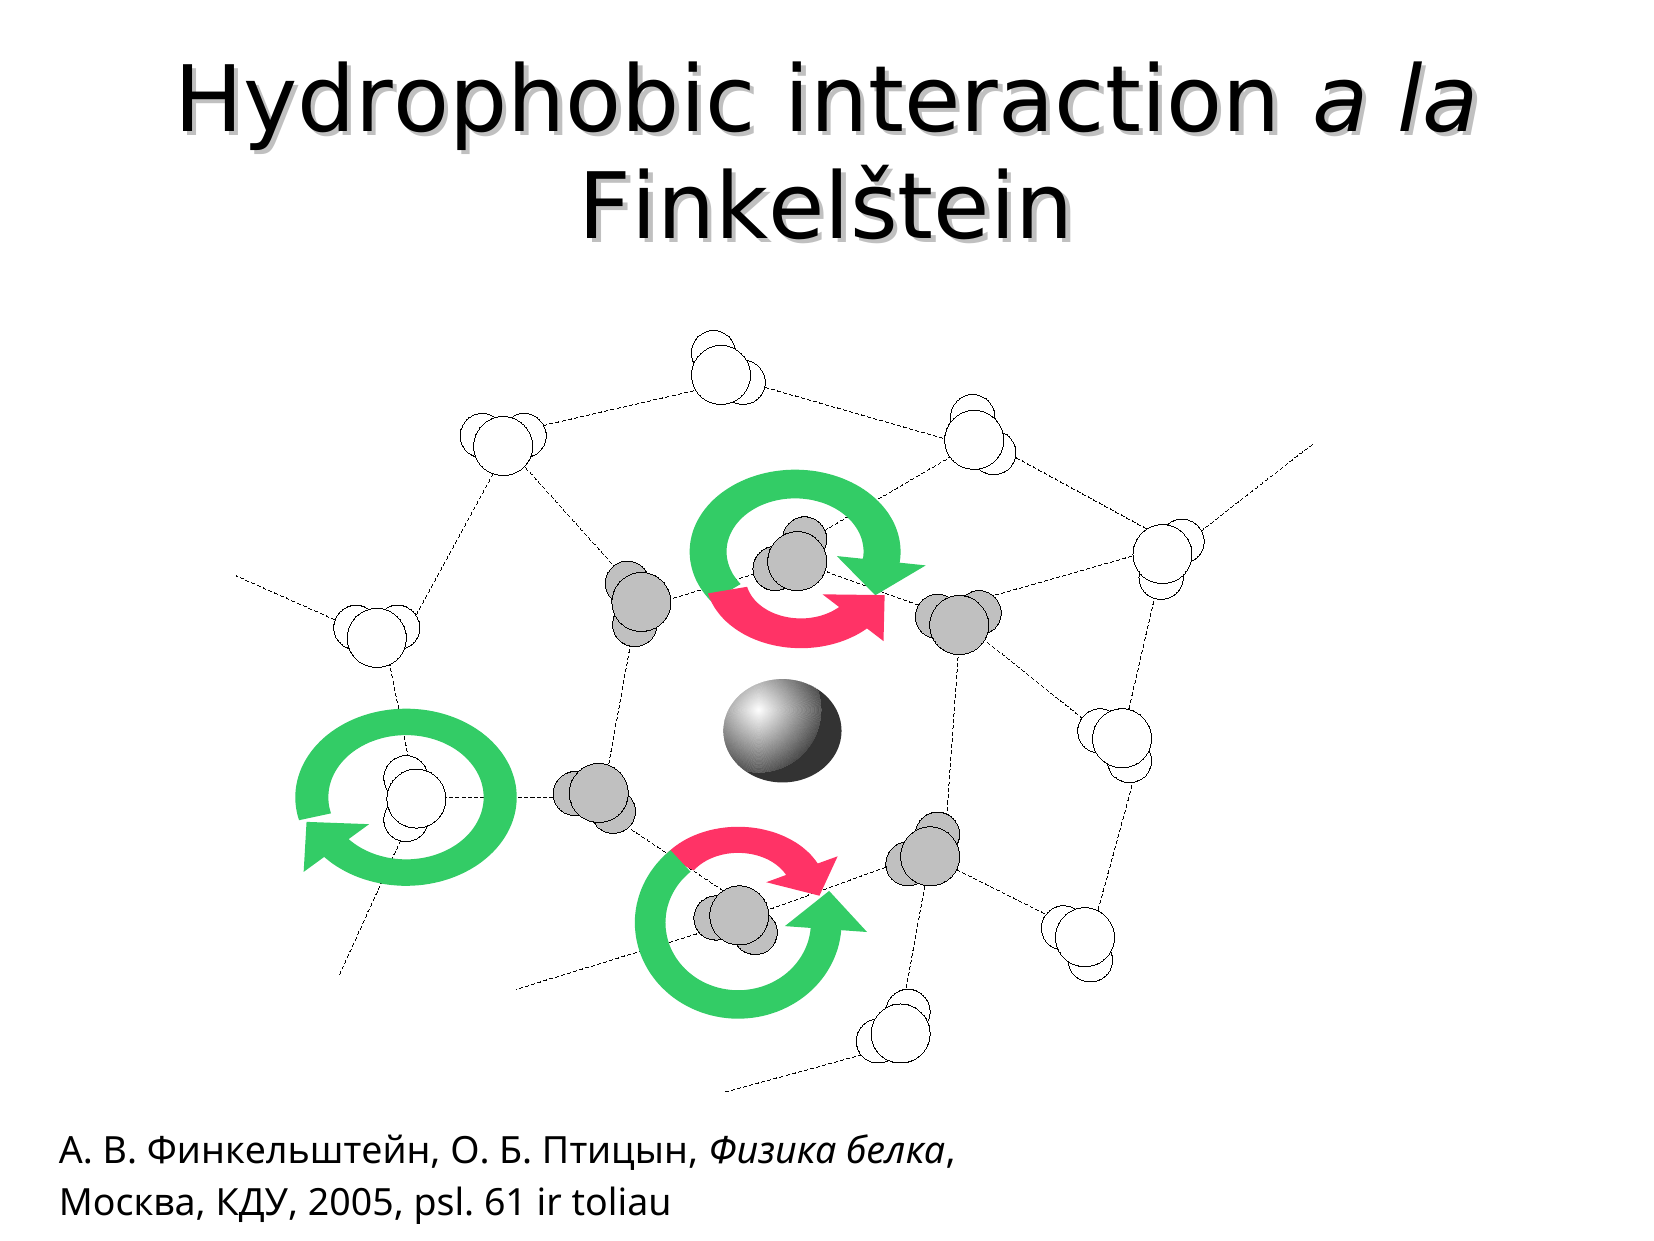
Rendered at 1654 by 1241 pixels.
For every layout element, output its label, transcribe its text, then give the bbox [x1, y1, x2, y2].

text_box [383, 755, 446, 842]
text_box [723, 679, 842, 783]
text_box [1041, 905, 1115, 982]
text_box [915, 590, 1002, 655]
title Hydrophobic interaction a la Finkelštein [82, 45, 1571, 261]
text_box [553, 763, 636, 834]
text_box [333, 605, 420, 668]
text_box [1132, 519, 1205, 600]
text_box [944, 394, 1016, 475]
text_box [885, 812, 960, 886]
text_box [460, 413, 547, 476]
text_box [856, 989, 931, 1063]
text_box [605, 561, 671, 647]
text_box [693, 885, 778, 955]
text_box [1077, 708, 1152, 783]
text_box [634, 826, 868, 1019]
text_box [691, 330, 766, 405]
text_box А. В. Финкельштейн, О. Б. Птицын, Физика белка, Москва, КДУ, 2005, psl. 61 ir toliau [44, 1116, 1063, 1224]
text_box [295, 708, 517, 886]
text_box [689, 469, 926, 649]
